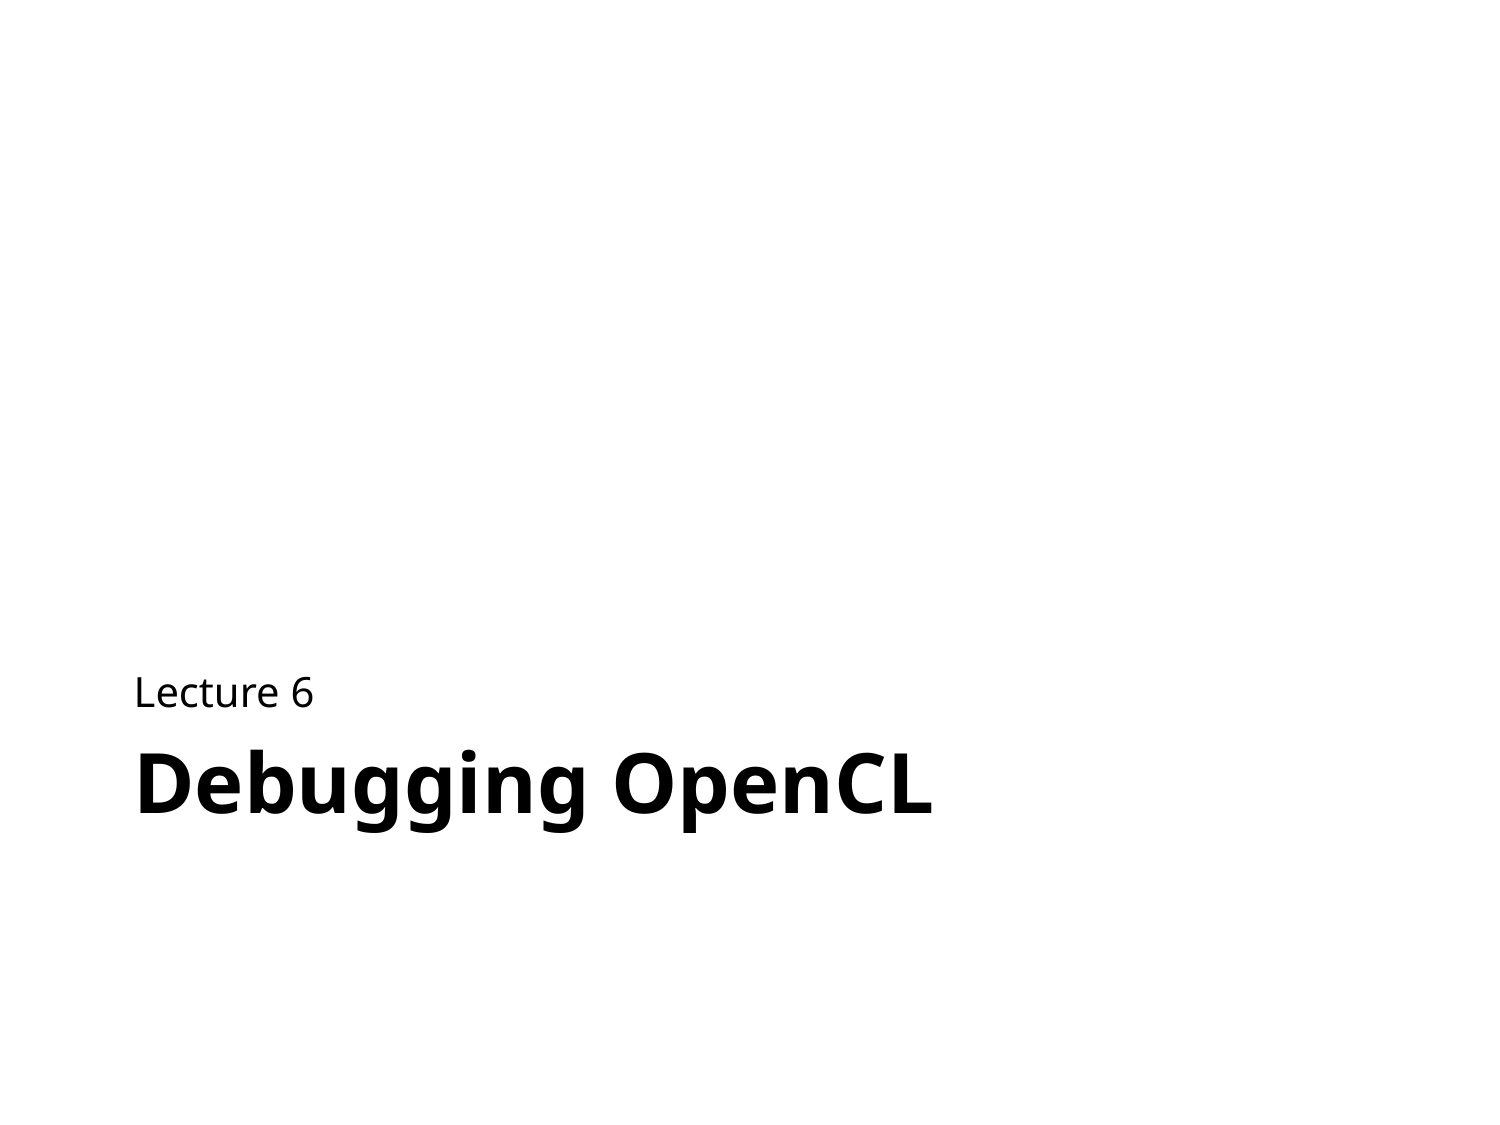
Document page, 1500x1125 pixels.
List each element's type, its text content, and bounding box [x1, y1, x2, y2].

title Debugging OpenCL [118, 723, 1394, 947]
list Lecture 6 [118, 476, 1394, 723]
